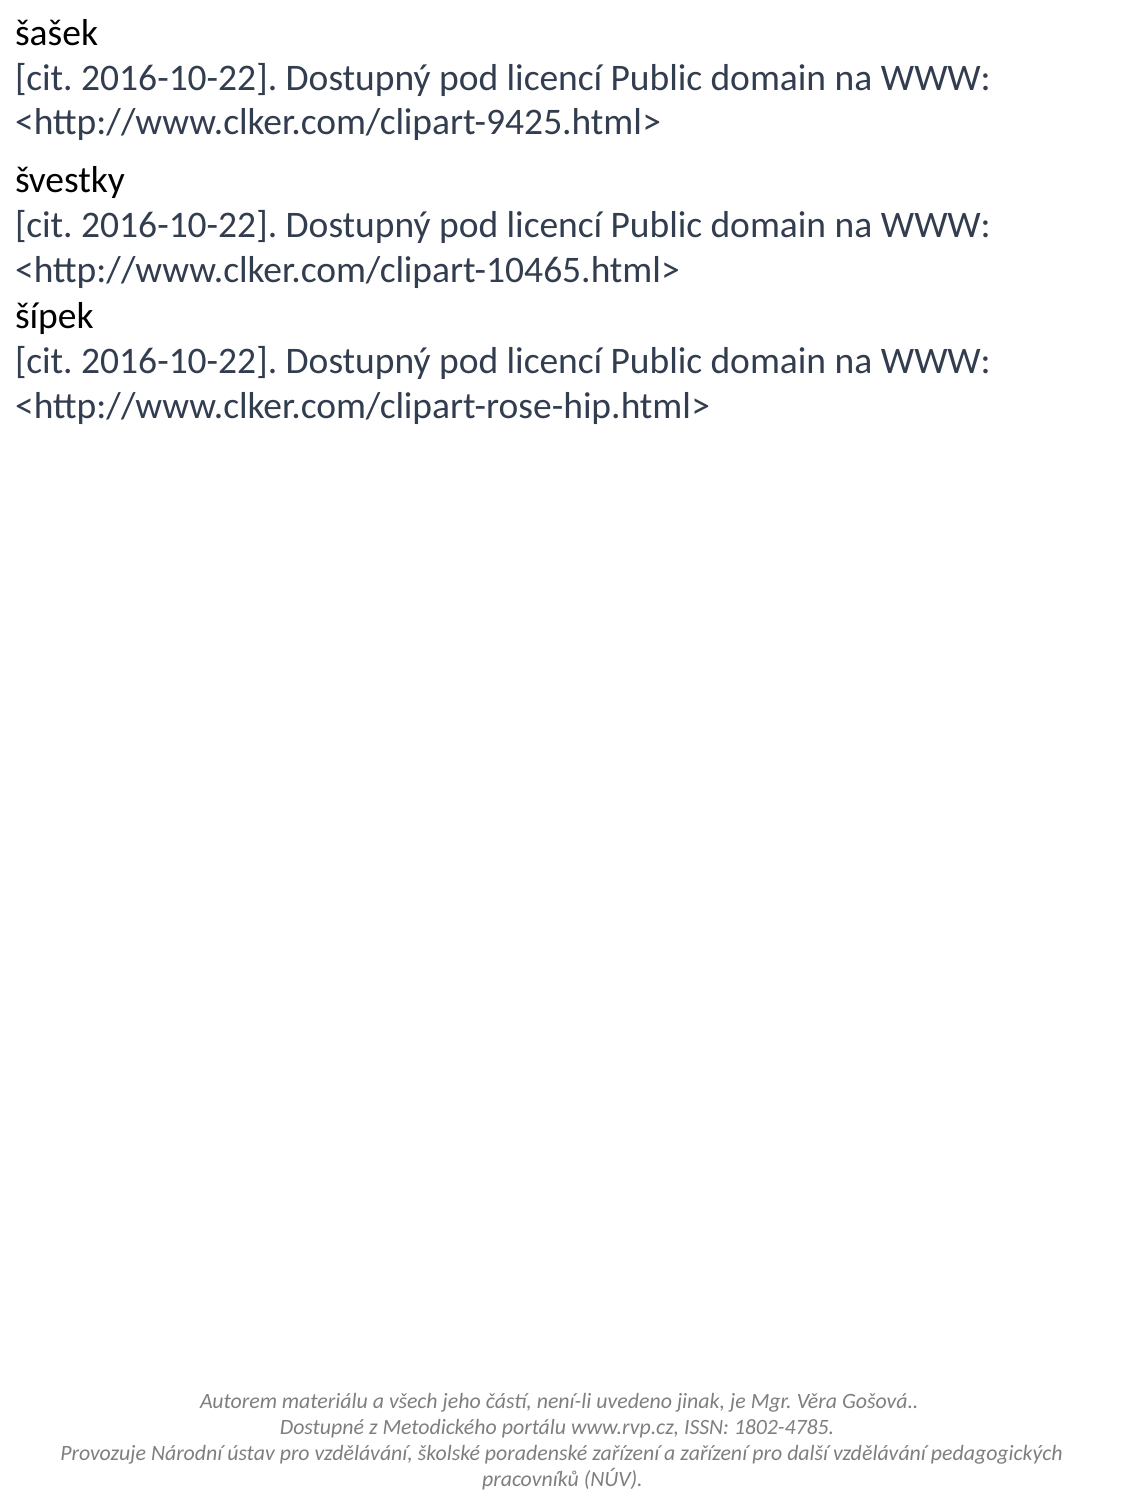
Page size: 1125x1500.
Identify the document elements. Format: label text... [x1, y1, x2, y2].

text_box švestky [cit. 2016-10-22]. Dostupný pod licencí Public domain na WWW: <http://www.clker.com/clipart-10465.html> [0, 148, 1125, 284]
text_box šašek [cit. 2016-10-22]. Dostupný pod licencí Public domain na WWW: <http://www.clker.com/clipart-9425.html> [0, 0, 1125, 148]
text_box šípek [cit. 2016-10-22]. Dostupný pod licencí Public domain na WWW: <http://www.clker.com/clipart-rose-hip.html> [0, 284, 1125, 434]
text_box Autorem materiálu a všech jeho částí, není-li uvedeno jinak, je Mgr. Věra Gošová.. Dostupné z Metodického portálu www.rvp.cz, ISSN: 1802-4785. Provozuje Národní ústav pro vzdělávání, školské poradenské zařízení a zařízení pro další vzdělávání pedagogických pracovníků (NÚV). [0, 1379, 1125, 1499]
